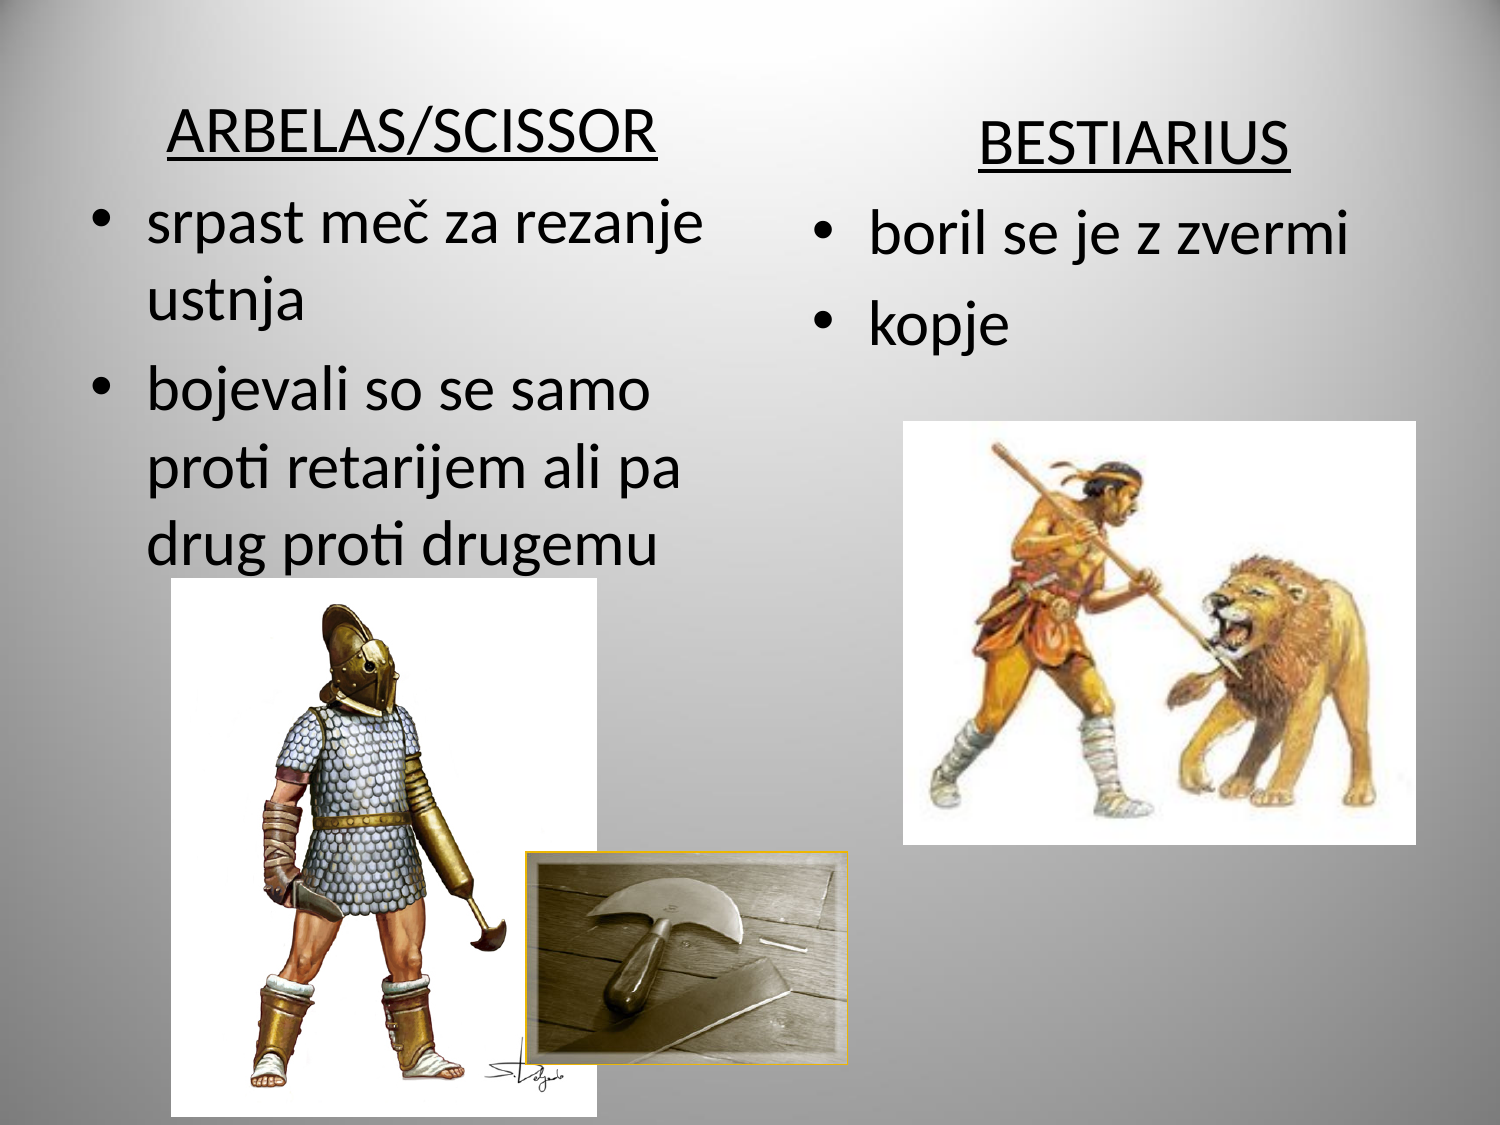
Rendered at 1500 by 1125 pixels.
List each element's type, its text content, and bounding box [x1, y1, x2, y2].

text_box BESTIARIUS boril se je z zvermi kopje [797, 90, 1473, 1017]
list ARBELAS/SCISSOR srpast meč za rezanje ustnja bojevali so se samo proti retarijem ali pa drug proti drugemu [75, 78, 750, 1005]
picture [0, 0, 1500, 1125]
